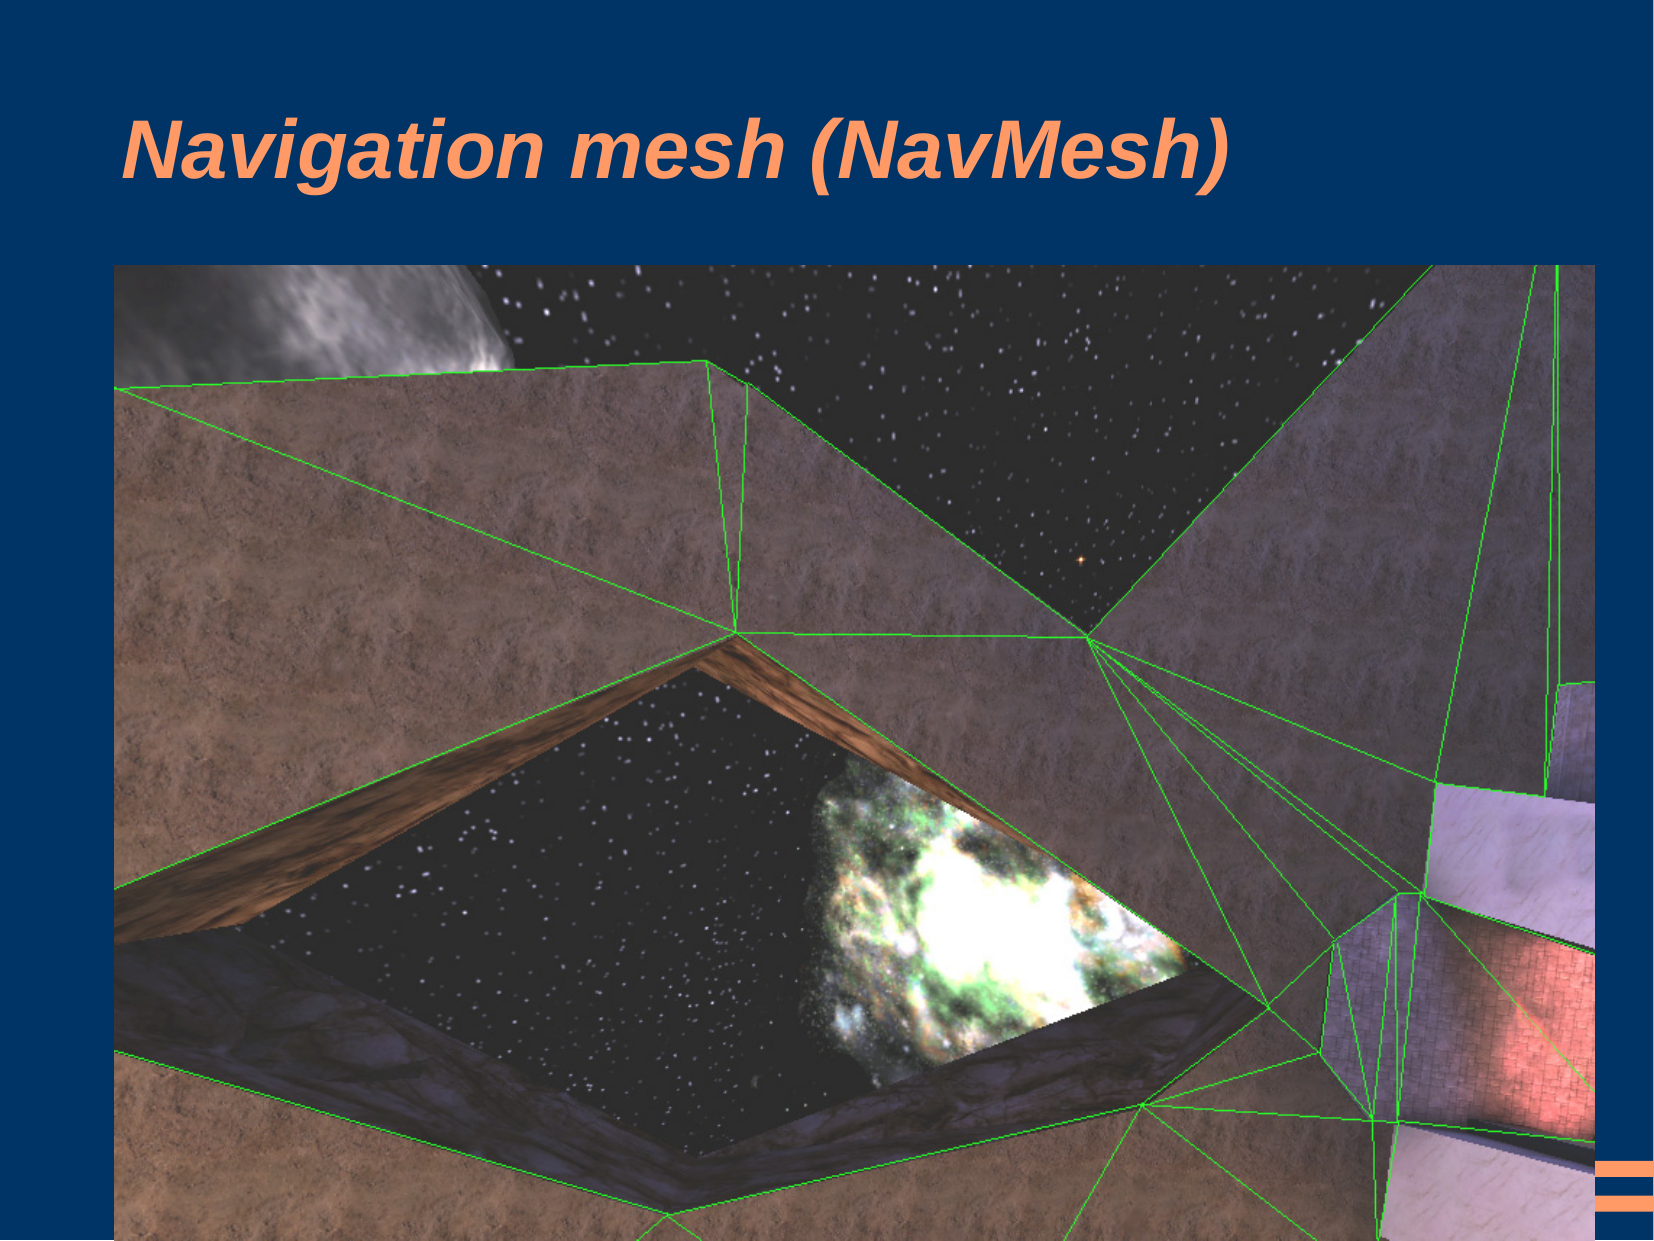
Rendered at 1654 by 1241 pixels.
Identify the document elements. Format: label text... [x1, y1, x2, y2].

title Navigation mesh (NavMesh) [121, 53, 1534, 247]
picture [114, 265, 1595, 1241]
